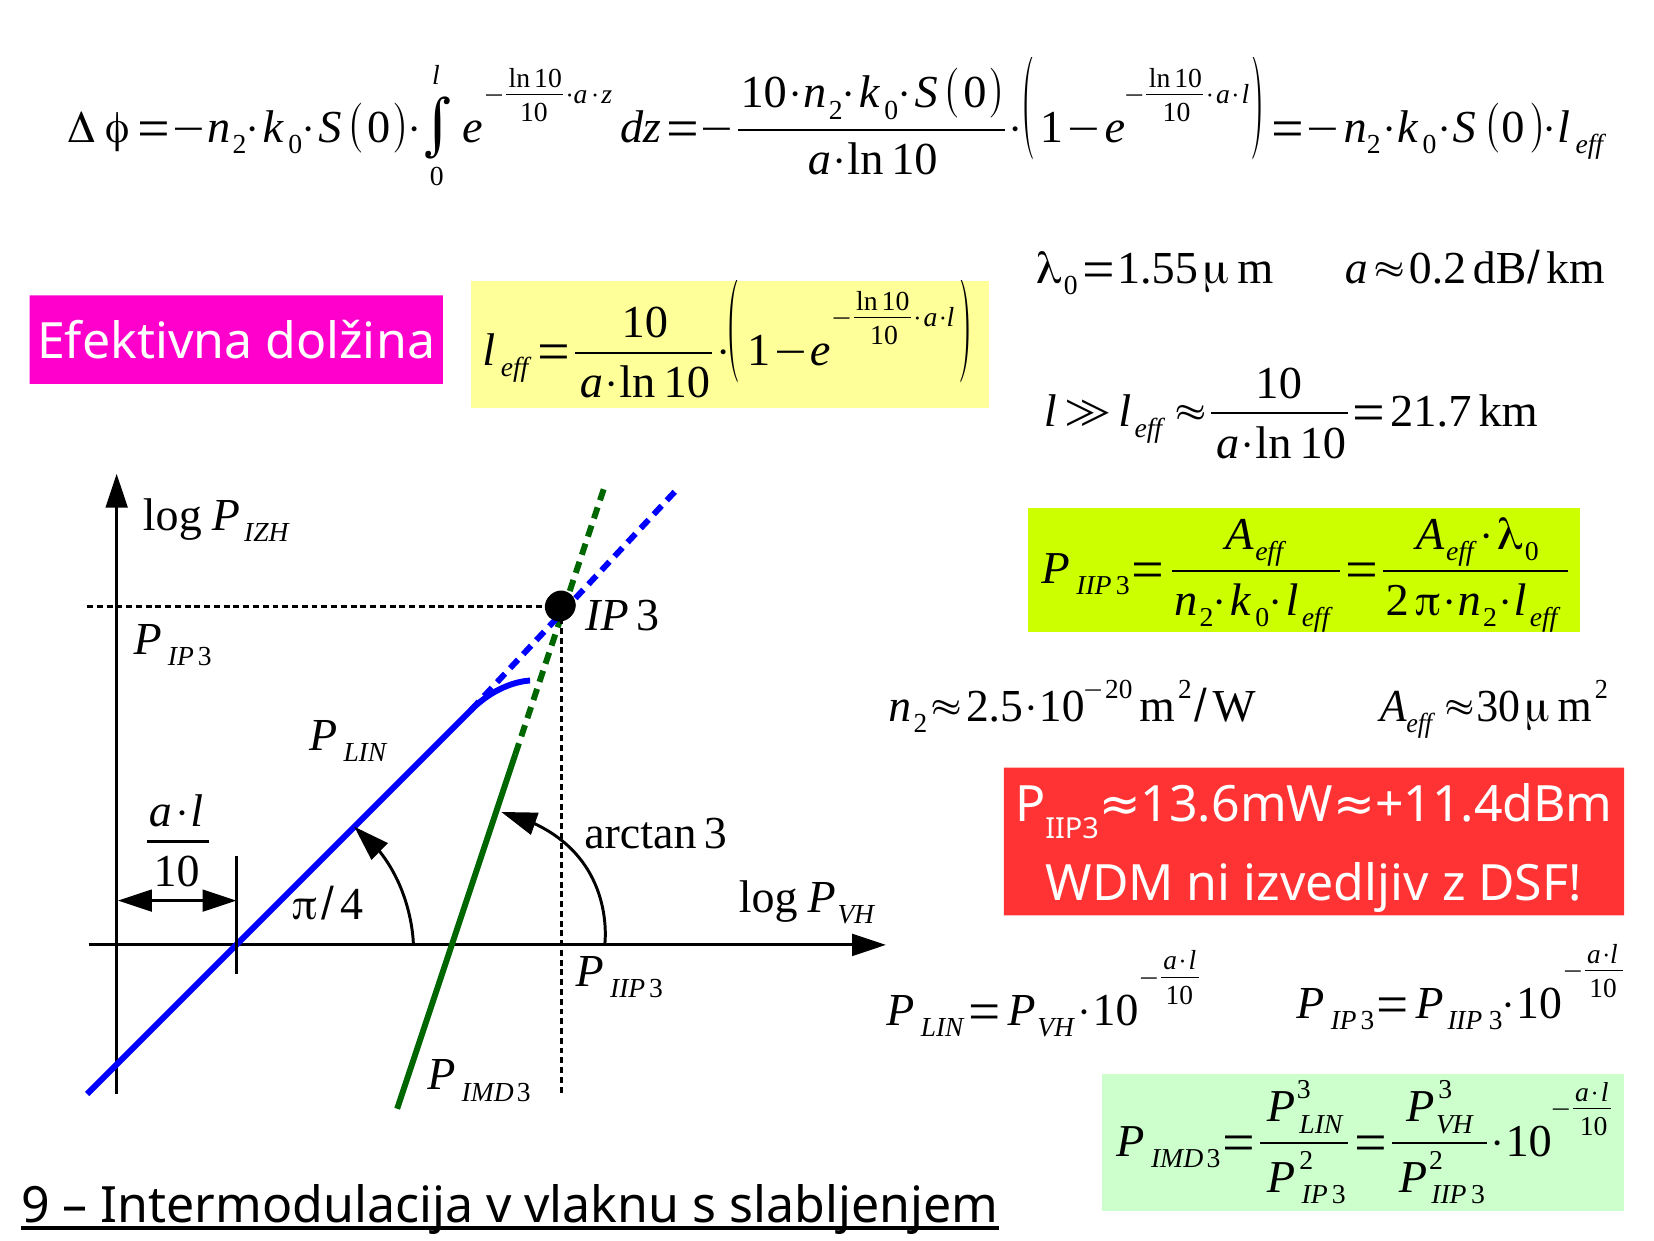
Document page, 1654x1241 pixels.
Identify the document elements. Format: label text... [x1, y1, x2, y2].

chart [572, 806, 737, 860]
chart [1024, 242, 1286, 302]
chart [872, 944, 1211, 1043]
chart [1282, 937, 1635, 1036]
chart [56, 57, 1621, 192]
chart [131, 488, 303, 548]
chart [569, 589, 669, 642]
chart [1027, 508, 1581, 632]
chart [1333, 242, 1619, 295]
chart [470, 280, 990, 408]
chart [1102, 1073, 1625, 1211]
chart [280, 877, 375, 931]
chart [119, 612, 223, 672]
text_box Efektivna dolžina [29, 295, 443, 384]
chart [1364, 672, 1619, 739]
chart [727, 871, 889, 930]
chart [1032, 357, 1552, 469]
chart [132, 785, 222, 897]
chart [413, 1048, 541, 1108]
chart [295, 708, 400, 768]
chart [561, 945, 674, 1004]
text_box 9 – Intermodulacija v vlaknu s slabljenjem [21, 1169, 957, 1230]
chart [876, 672, 1269, 739]
text_box PIIP3≈13.6mW≈+11.4dBm WDM ni izvedljiv z DSF! [1003, 767, 1625, 916]
